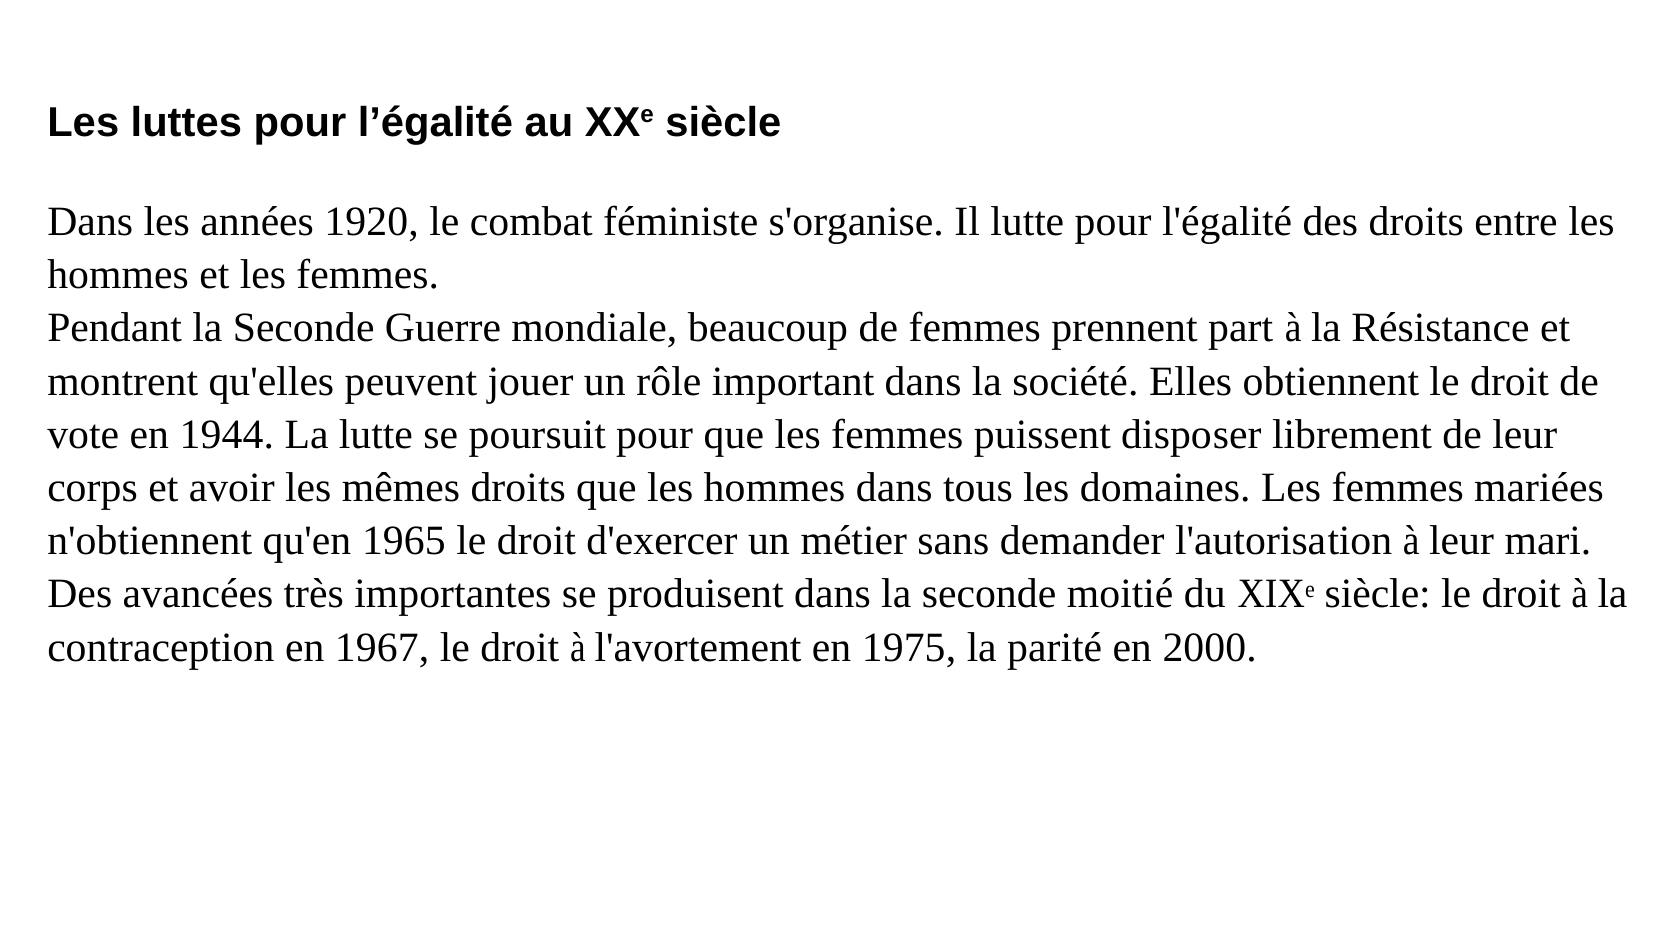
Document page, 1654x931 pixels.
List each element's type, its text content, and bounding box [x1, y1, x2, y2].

subtitle Les luttes pour l’égalité au XXe siècle Dans les années 1920, le combat féministe s'organise. Il lutte pour l'égalité des droits entre les hommes et les femmes. Pendant la Seconde Guerre mondiale, beaucoup de femmes prennent part à la Résistance et montrent qu'elles peuvent jouer un rôle important dans la société. Elles obtiennent le droit de vote en 1944. La lutte se poursuit pour que les femmes puissent dispo­ser librement de leur corps et avoir les mêmes droits que les hommes dans tous les domaines. Les femmes mariées n'obtiennent qu'en 1965 le droit d'exercer un métier sans demander l'autorisa­tion à leur mari. Des avancées très importantes se produisent dans la seconde moitié du XIXe siècle: le droit à la contraception en 1967, le droit à l'avortement en 1975, la parité en 2000. [47, 98, 1630, 724]
